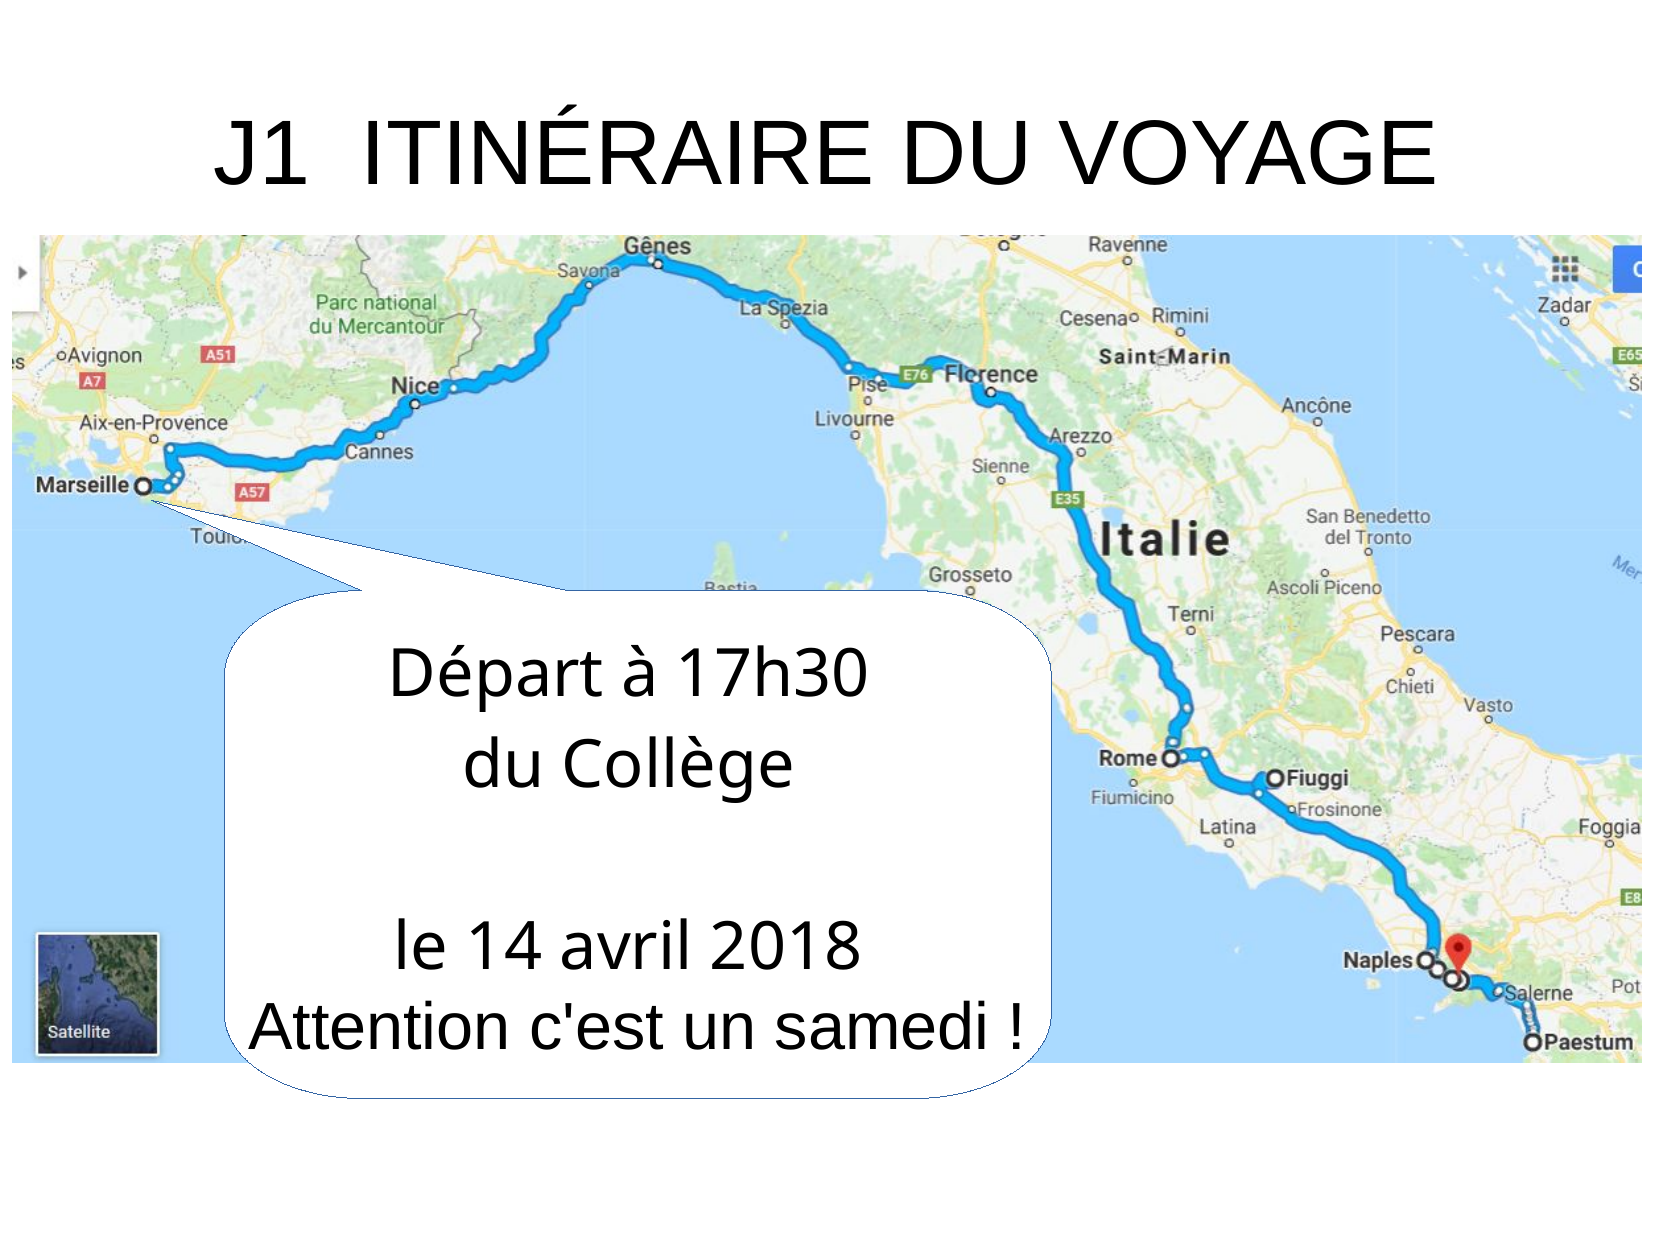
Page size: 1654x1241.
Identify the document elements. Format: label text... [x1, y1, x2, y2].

picture [12, 235, 1642, 1063]
title J1 ITINÉRAIRE DU VOYAGE [82, 49, 1571, 235]
text_box Départ à 17h30 du Collège le 14 avril 2018 Attention c'est un samedi ! [151, 500, 1052, 1099]
